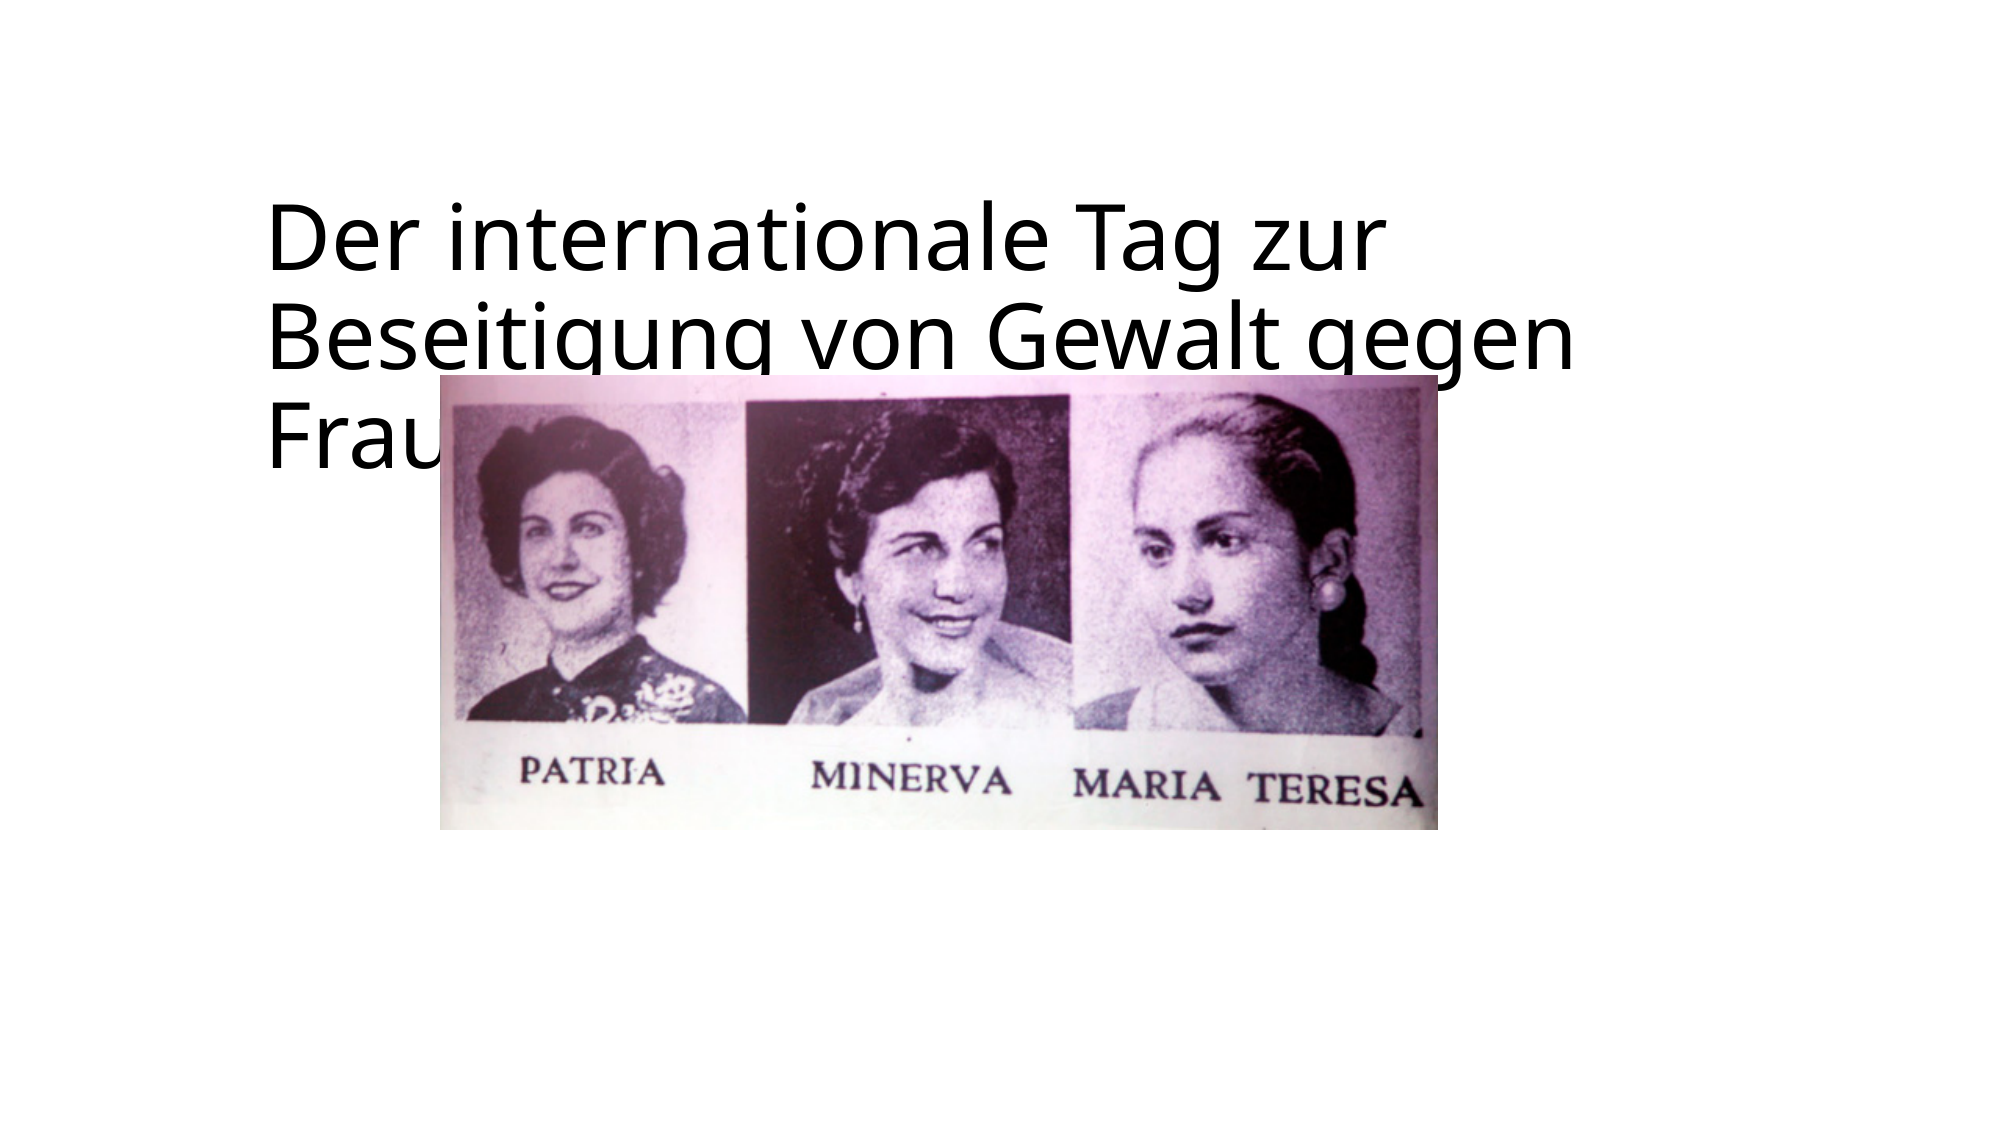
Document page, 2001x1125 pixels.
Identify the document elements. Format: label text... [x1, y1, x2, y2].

subtitle [249, 342, 1750, 863]
title Der internationale Tag zur Beseitigung von Gewalt gegen Frauen [249, 184, 1750, 329]
picture [440, 375, 1438, 830]
